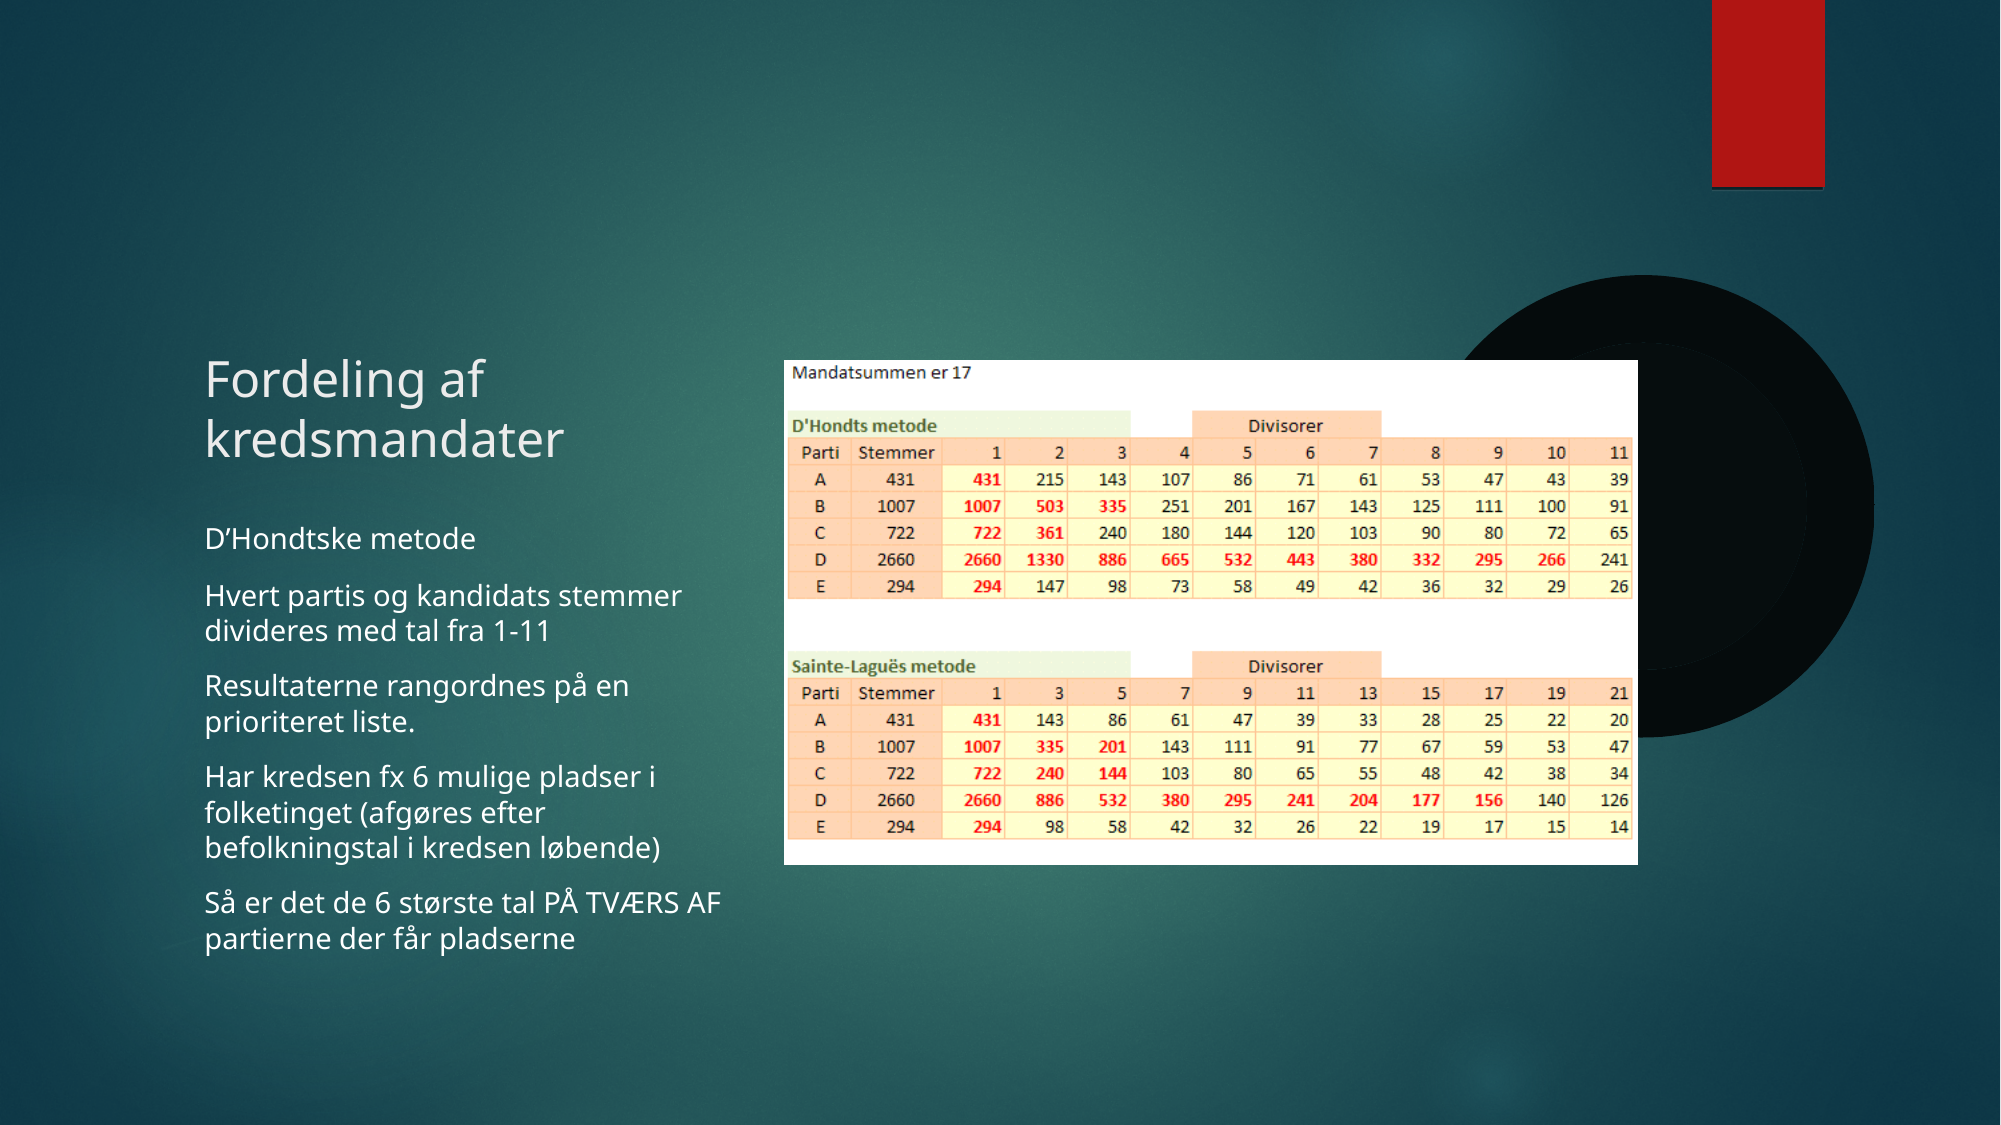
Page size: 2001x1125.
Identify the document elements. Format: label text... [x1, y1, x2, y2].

title Fordeling af kredsmandater [189, 237, 748, 476]
picture [784, 360, 1638, 865]
list D’Hondtske metode Hvert partis og kandidats stemmer divideres med tal fra 1-11 Resultaterne rangordnes på en prioriteret liste. Har kredsen fx 6 mulige pladser i folketinget (afgøres efter befolkningstal i kredsen løbende) Så er det de 6 største tal PÅ TVÆRS AF partierne der får pladserne [189, 513, 748, 989]
